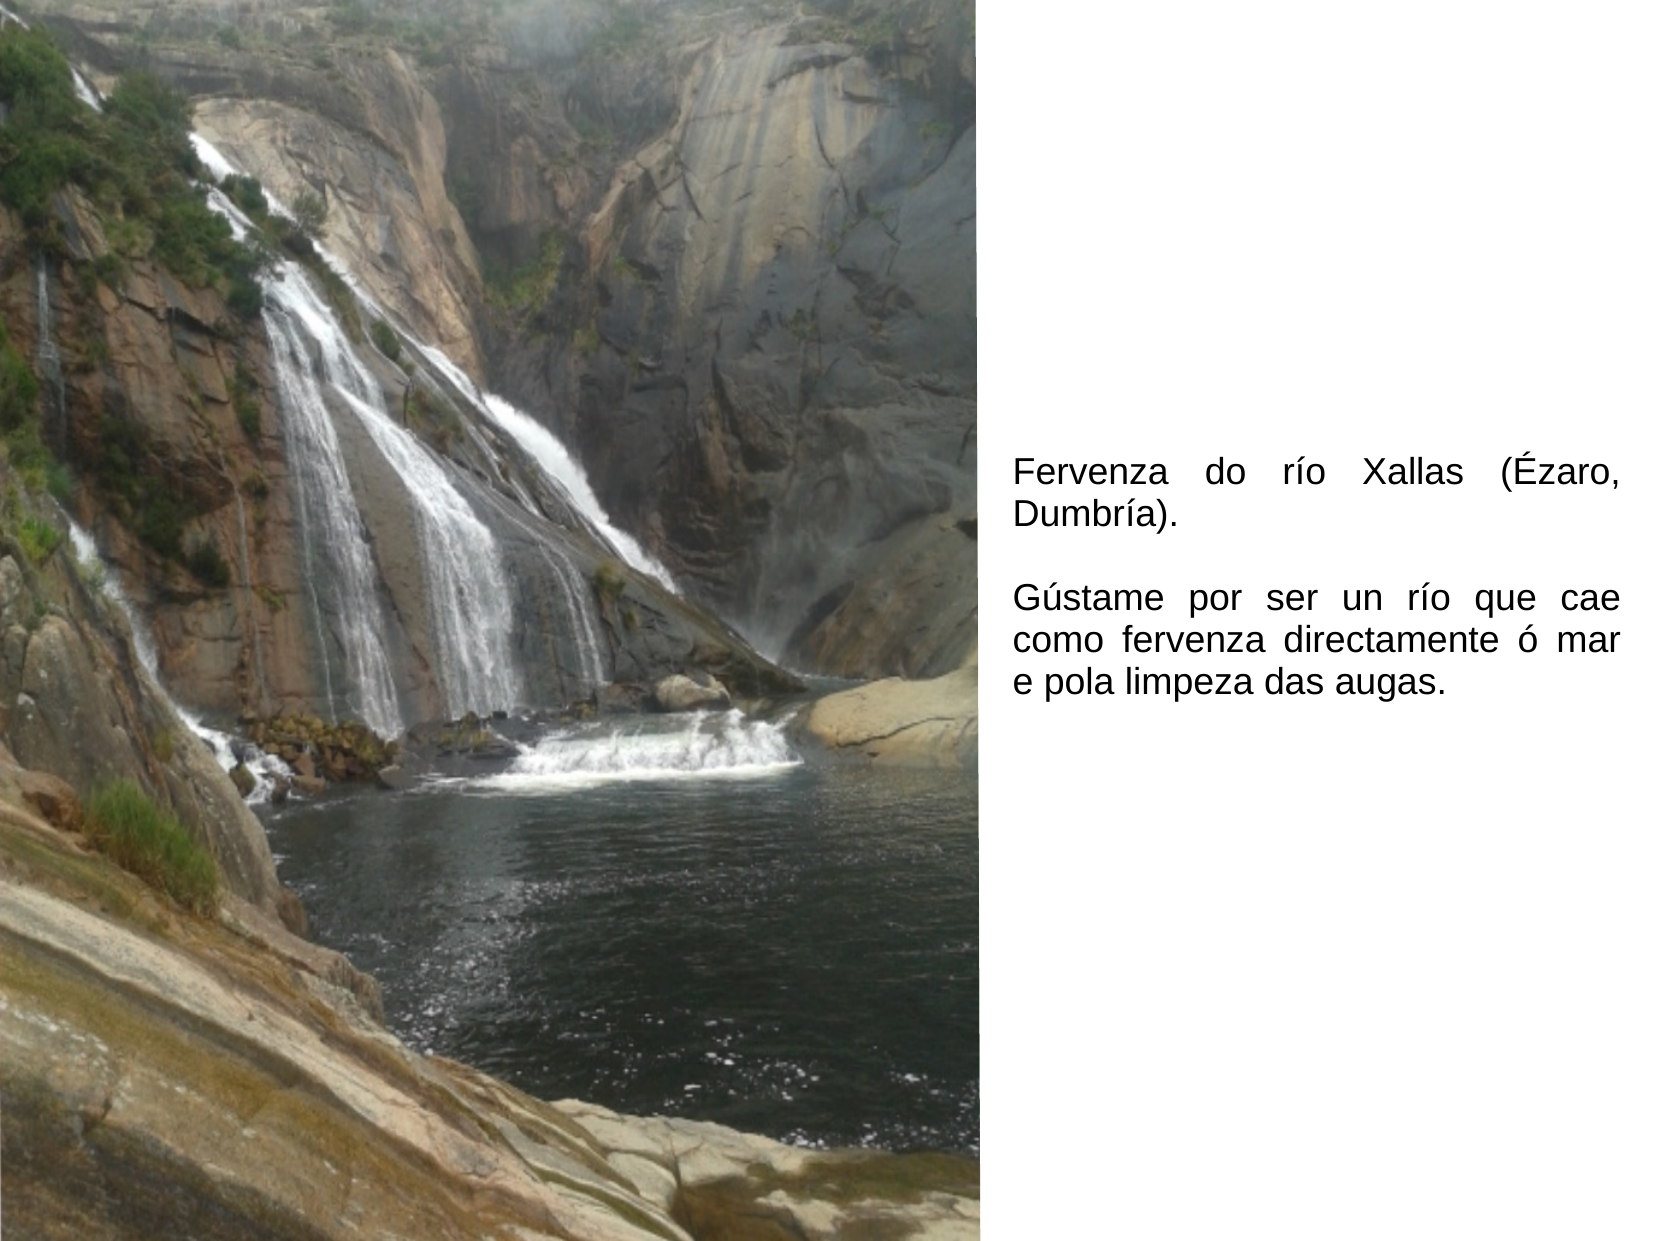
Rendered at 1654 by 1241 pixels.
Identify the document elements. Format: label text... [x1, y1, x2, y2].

text_box Fervenza do río Xallas (Ézaro, Dumbría). Gústame por ser un río que cae como fervenza directamente ó mar e pola limpeza das augas. [998, 442, 1636, 711]
picture [0, 0, 981, 1241]
